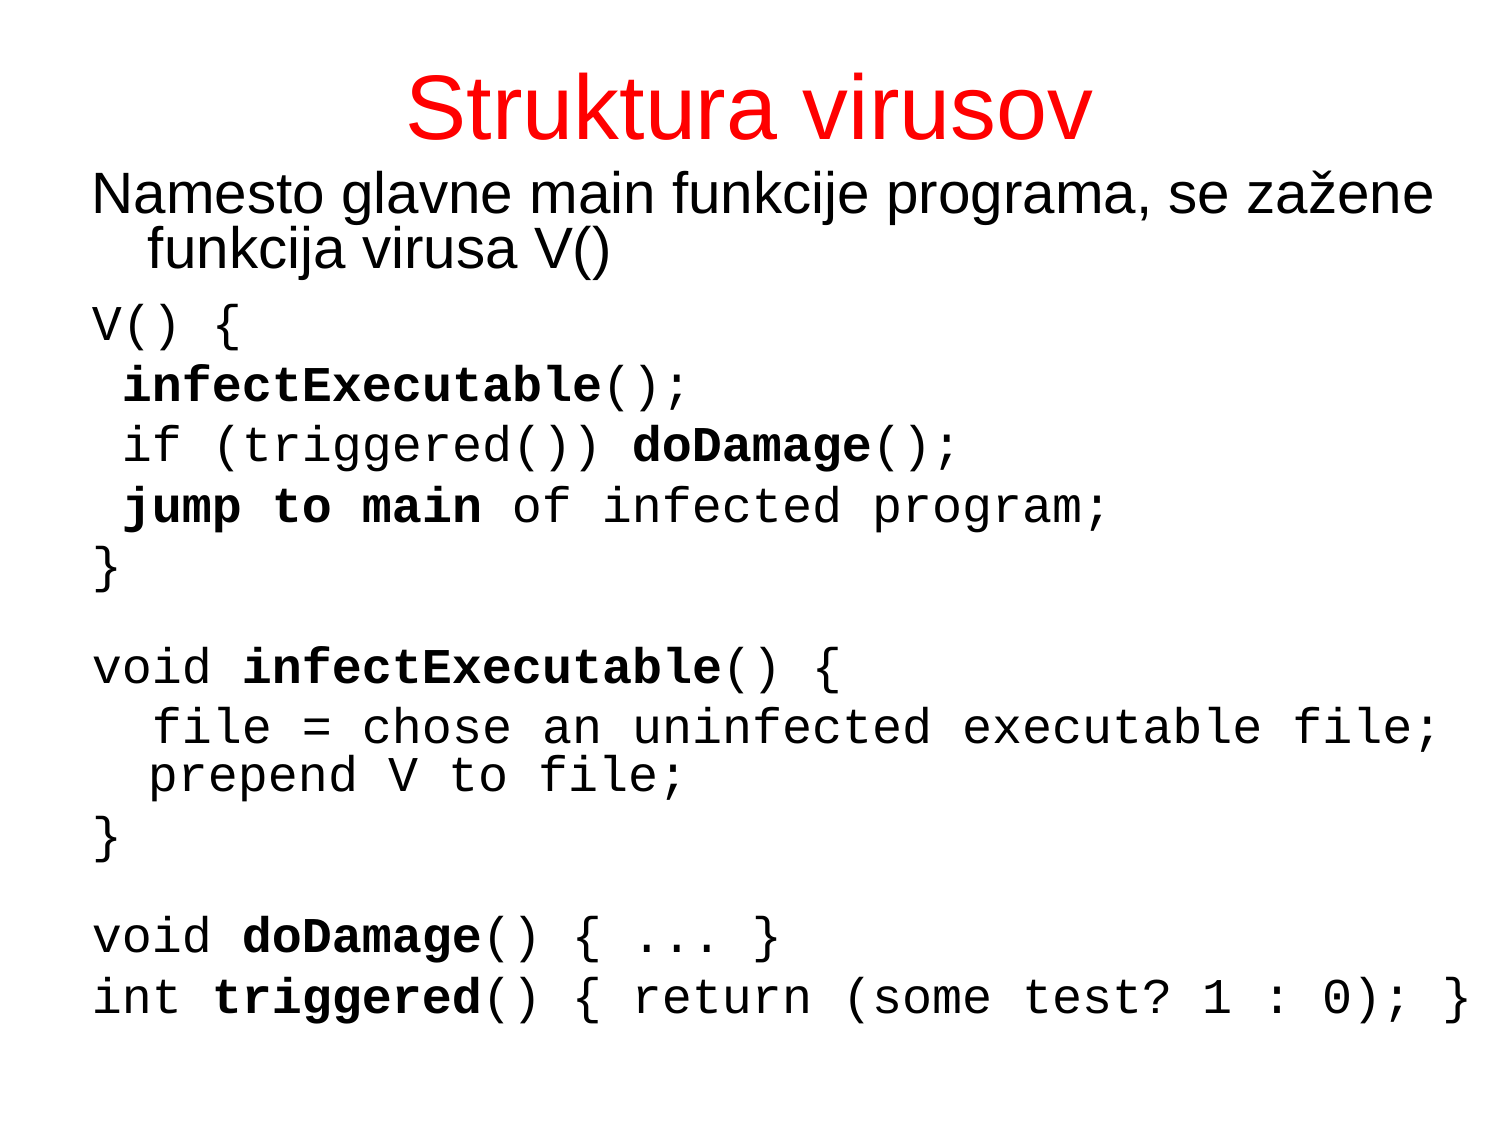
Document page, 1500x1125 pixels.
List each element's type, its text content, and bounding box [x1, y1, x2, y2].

title Struktura virusov [75, 8, 1426, 197]
list Namesto glavne main funkcije programa, se zažene funkcija virusa V() V() { infectExecutable(); if (triggered()) doDamage(); jump to main of infected program; } void infectExecutable() { file = chose an uninfected executable file; prepend V to file; } void doDamage() { ... } int triggered() { return (some test? 1 : 0); } [76, 160, 1500, 1031]
